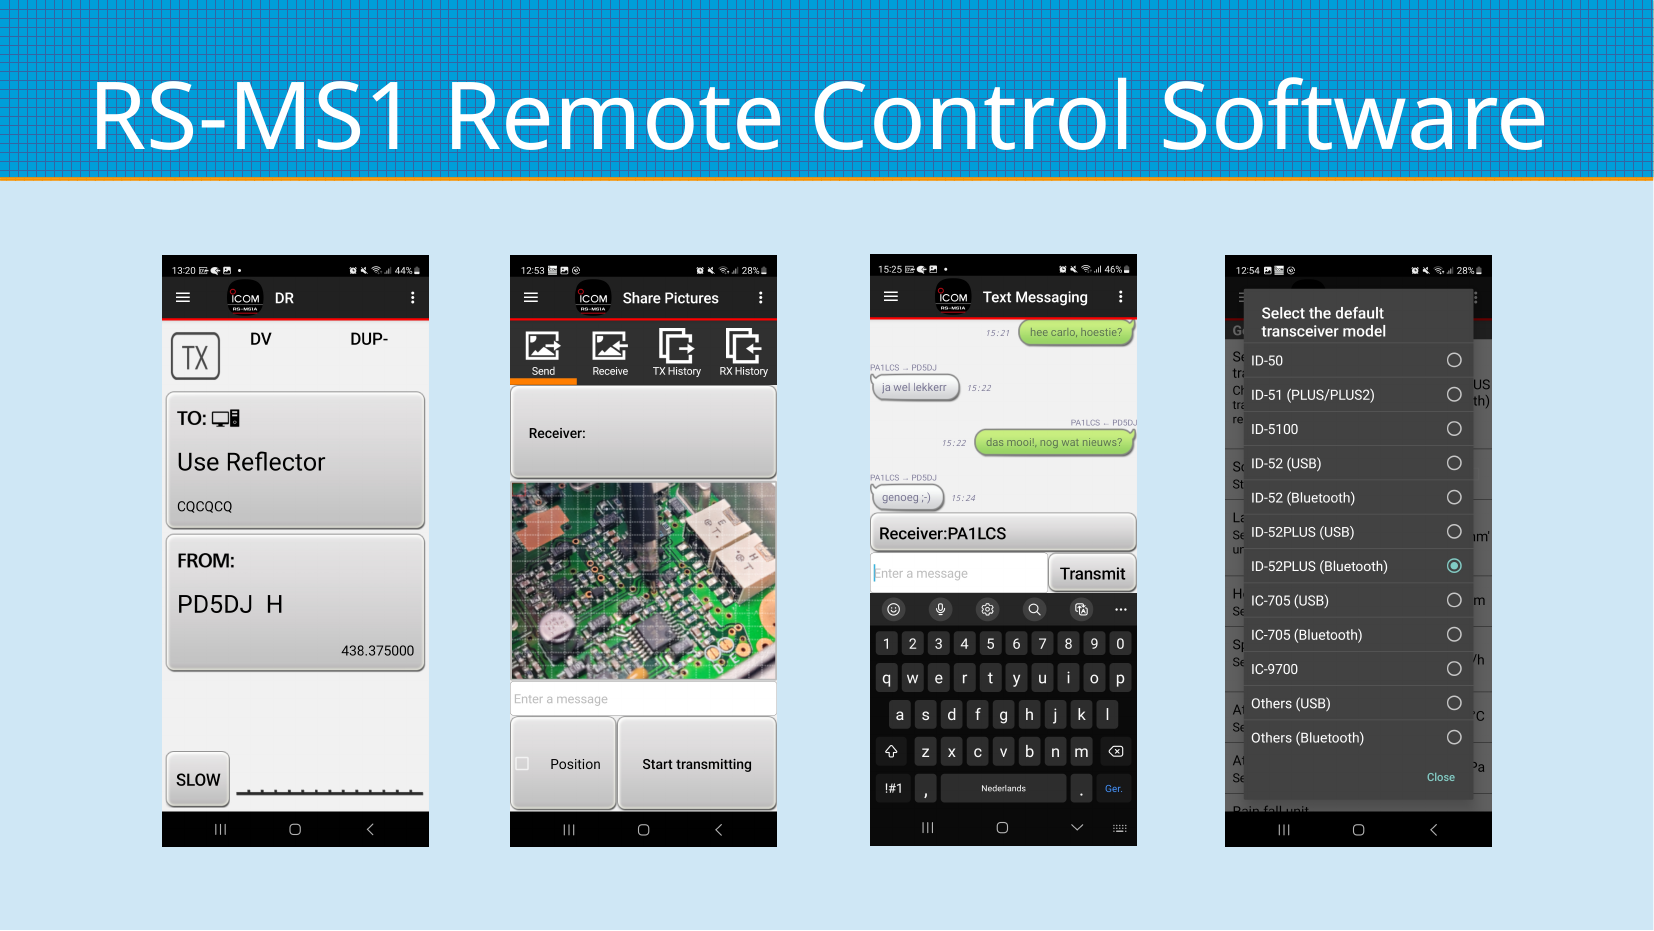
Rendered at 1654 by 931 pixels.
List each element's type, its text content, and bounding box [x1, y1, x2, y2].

picture [510, 255, 777, 847]
title RS-MS1 Remote Control Software [88, 14, 1565, 178]
picture [870, 254, 1137, 846]
picture [1225, 255, 1492, 847]
picture [162, 255, 429, 847]
